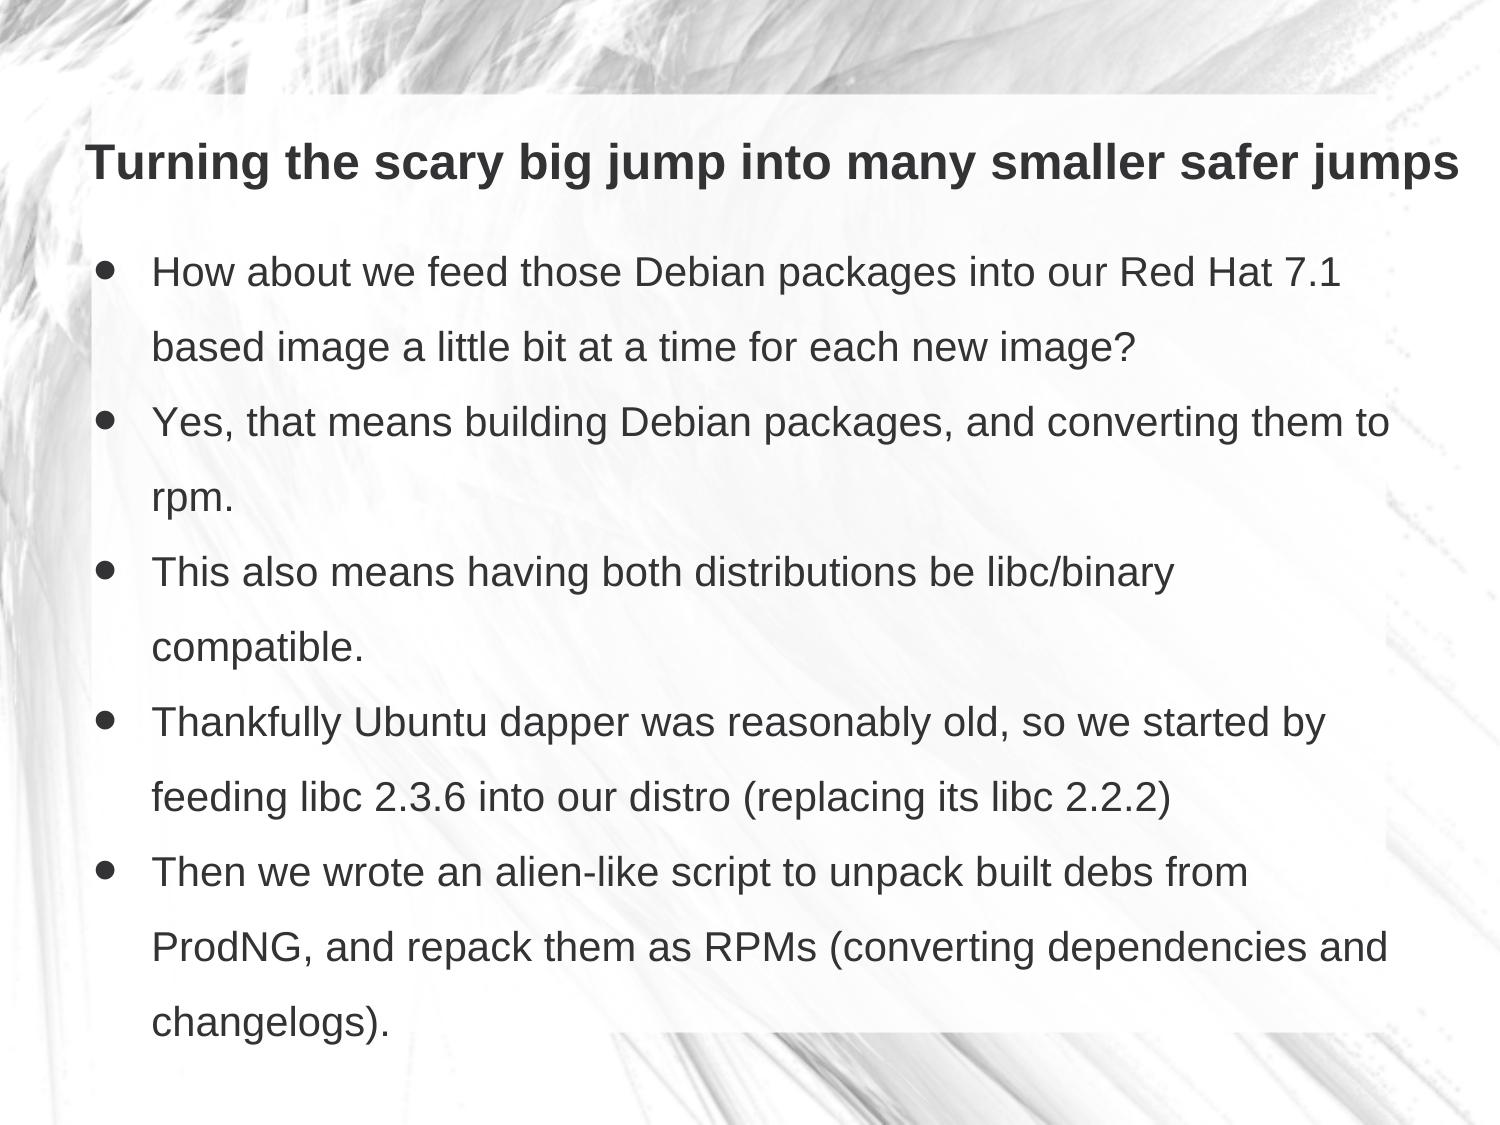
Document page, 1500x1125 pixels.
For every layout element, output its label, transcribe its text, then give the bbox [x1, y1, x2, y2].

title Turning the scary big jump into many smaller safer jumps [45, 114, 1500, 211]
picture [0, 0, 1500, 1125]
list How about we feed those Debian packages into our Red Hat 7.1 based image a little bit at a time for each new image? Yes, that means building Debian packages, and converting them to rpm. This also means having both distributions be libc/binary compatible. Thankfully Ubuntu dapper was reasonably old, so we started by feeding libc 2.3.6 into our distro (replacing its libc 2.2.2) Then we wrote an alien-like script to unpack built debs from ProdNG, and repack them as RPMs (converting dependencies and changelogs). [61, 204, 1412, 1047]
